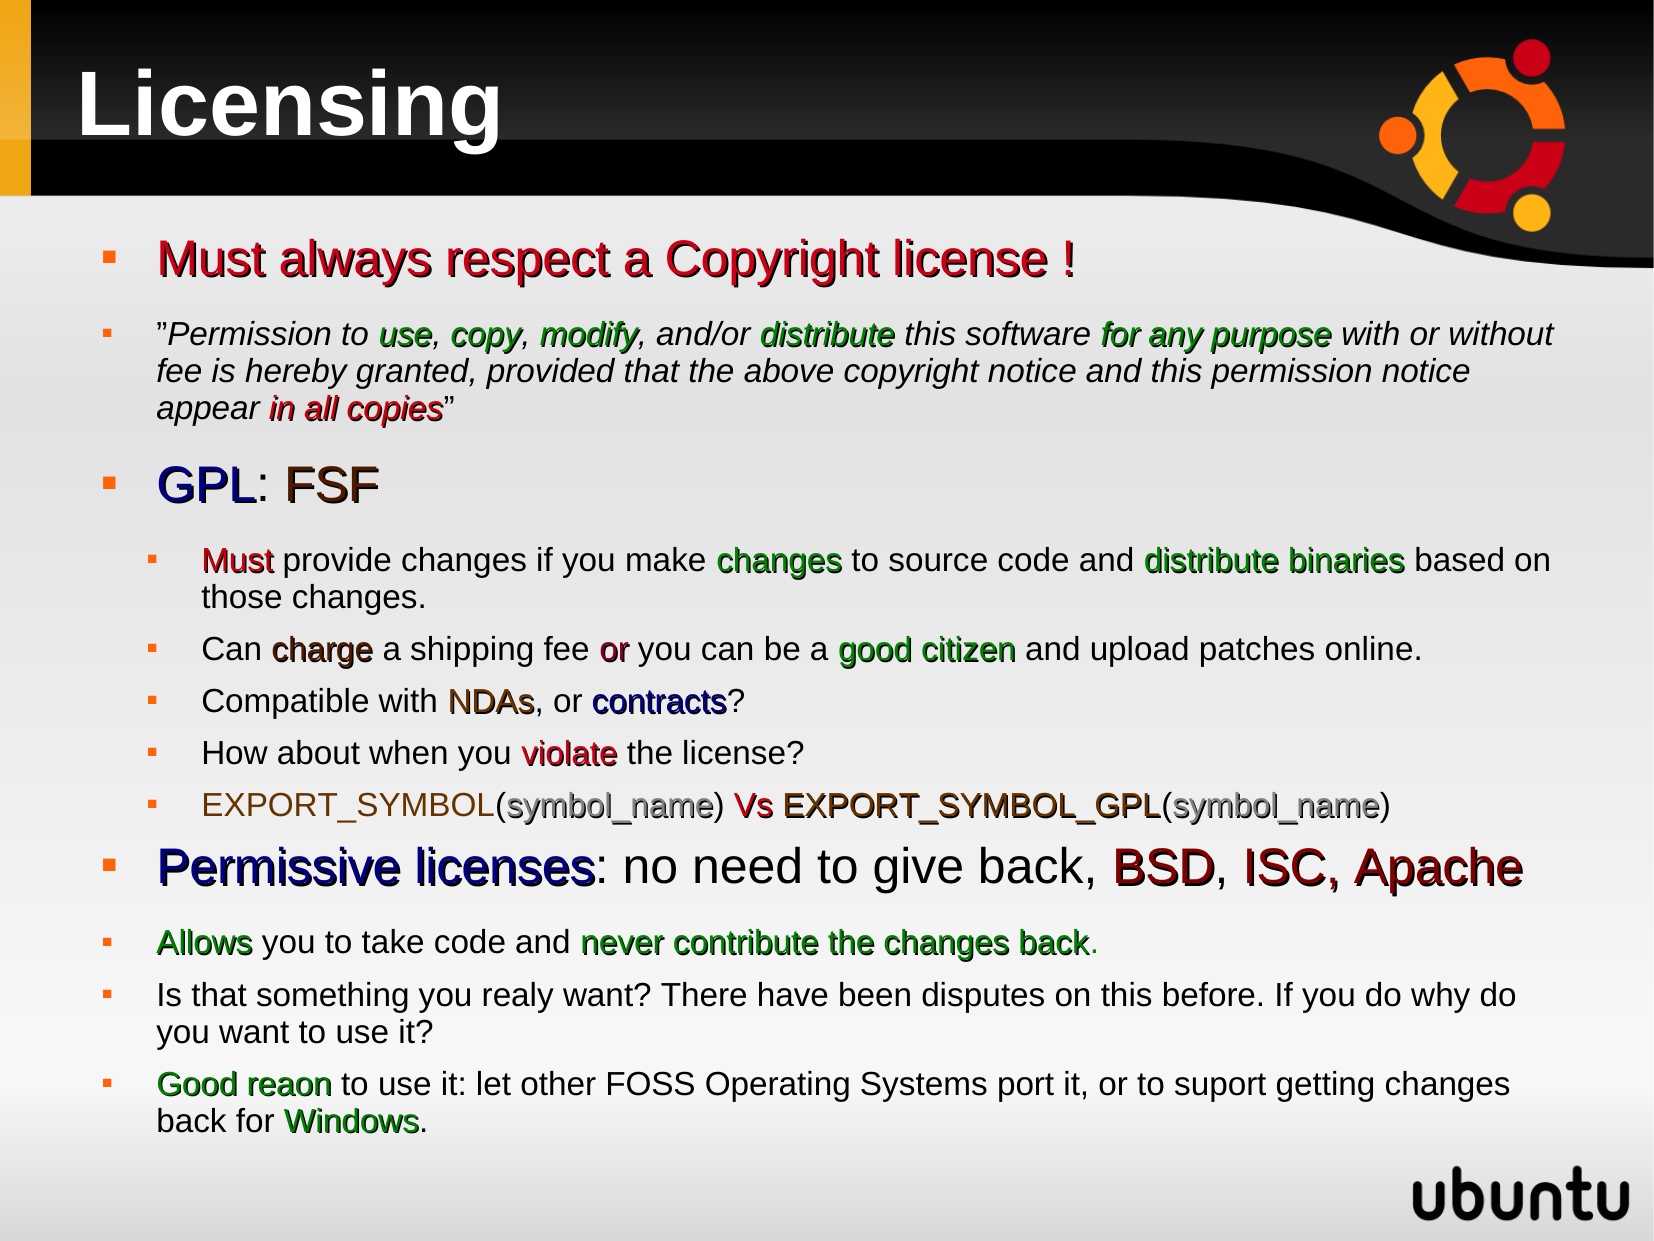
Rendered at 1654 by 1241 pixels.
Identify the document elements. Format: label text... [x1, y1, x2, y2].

title Licensing [76, 7, 1565, 200]
picture [0, 0, 1654, 1241]
list Must always respect a Copyright license ! ”Permission to use, copy, modify, and/or distribute this software for any purpose with or without fee is hereby granted, provided that the above copyright notice and this permission notice appear in all copies” GPL: FSF Must provide changes if you make changes to source code and distribute binaries based on those changes. Can charge a shipping fee or you can be a good citizen and upload patches online. Compatible with NDAs, or contracts? How about when you violate the license? EXPORT_SYMBOL(symbol_name) Vs EXPORT_SYMBOL_GPL(symbol_name) Permissive licenses: no need to give back, BSD, ISC, Apache Allows you to take code and never contribute the changes back. Is that something you realy want? There have been disputes on this before. If you do why do you want to use it? Good reaon to use it: let other FOSS Operating Systems port it, or to suport getting changes back for Windows. [85, 230, 1574, 1241]
